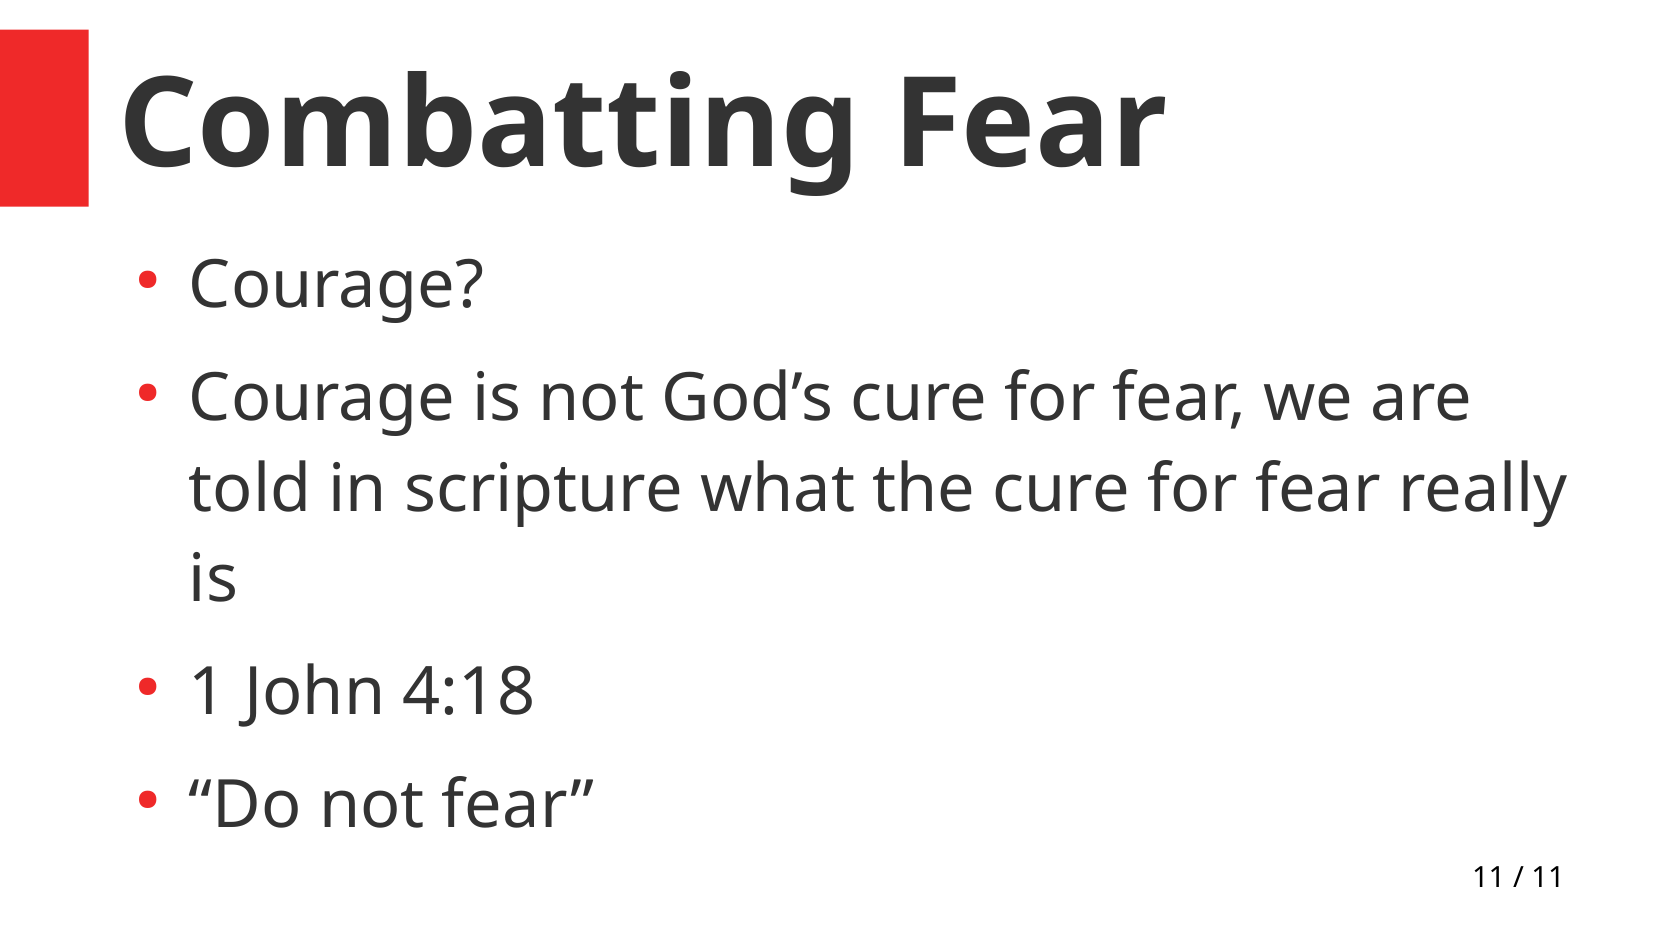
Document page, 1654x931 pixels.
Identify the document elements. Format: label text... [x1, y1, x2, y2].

title Combatting Fear [118, 29, 1595, 207]
list Courage? Courage is not God’s cure for fear, we are told in scripture what the cure for fear really is 1 John 4:18 “Do not fear” [118, 236, 1595, 798]
